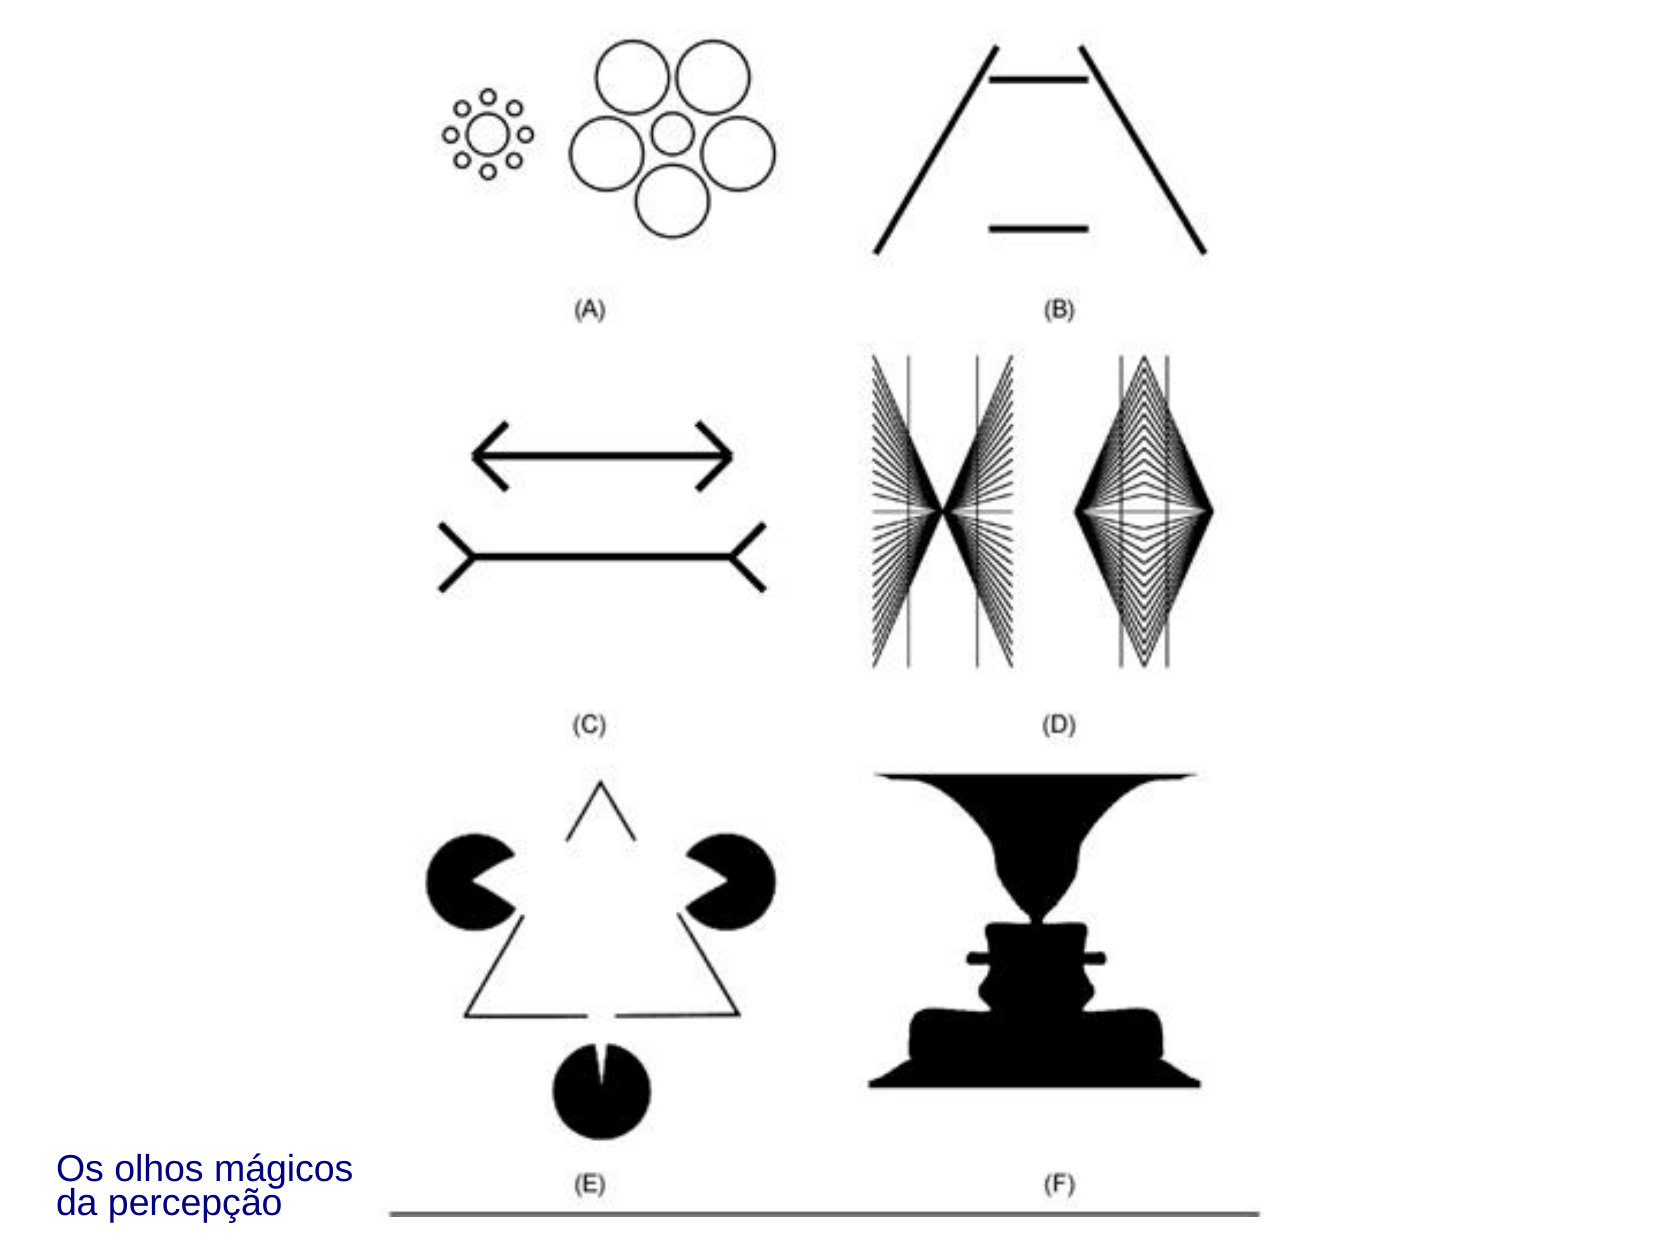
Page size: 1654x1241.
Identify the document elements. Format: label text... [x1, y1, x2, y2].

text_box Os olhos mágicos da percepção [41, 1139, 396, 1197]
picture [380, 29, 1267, 1217]
